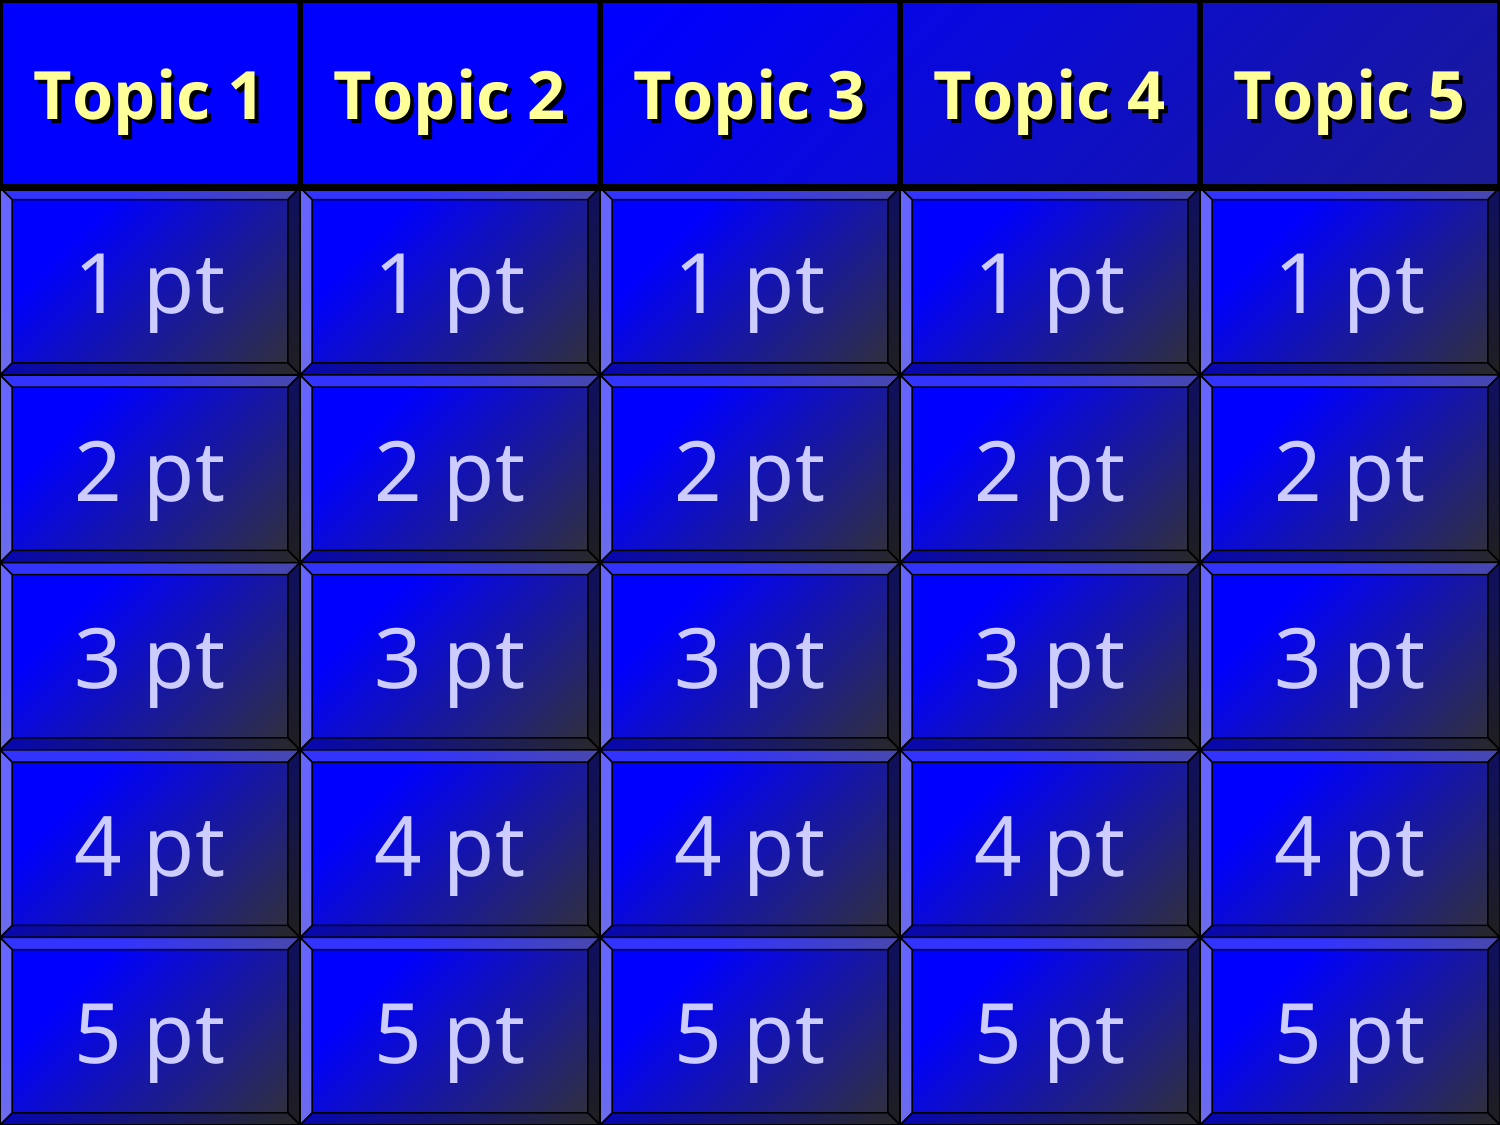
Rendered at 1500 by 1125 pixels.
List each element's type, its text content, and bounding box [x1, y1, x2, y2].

text_box 1 pt [13, 200, 287, 362]
text_box 5 pt [1213, 950, 1487, 1112]
text_box 5 pt [613, 950, 887, 1112]
text_box 2 pt [1213, 388, 1487, 550]
text_box Topic 1 [0, 0, 300, 188]
text_box 3 pt [913, 575, 1187, 737]
text_box 1 pt [613, 200, 887, 362]
text_box 2 pt [613, 388, 887, 550]
text_box 5 pt [13, 950, 287, 1112]
text_box 3 pt [1213, 575, 1487, 737]
text_box 5 pt [913, 950, 1187, 1112]
text_box Topic 5 [1200, 0, 1500, 188]
text_box 4 pt [913, 763, 1187, 925]
text_box 3 pt [313, 575, 587, 737]
text_box 2 pt [913, 388, 1187, 550]
text_box 2 pt [313, 388, 587, 550]
text_box 4 pt [1213, 763, 1487, 925]
text_box 5 pt [313, 950, 587, 1112]
text_box 3 pt [613, 575, 887, 737]
text_box 1 pt [313, 200, 587, 362]
text_box 4 pt [313, 763, 587, 925]
text_box Topic 4 [900, 0, 1200, 188]
text_box Topic 3 [600, 0, 900, 188]
text_box 2 pt [13, 388, 287, 550]
text_box 1 pt [1213, 200, 1487, 362]
text_box 3 pt [13, 575, 287, 737]
text_box 1 pt [913, 200, 1187, 362]
text_box Topic 2 [300, 0, 600, 188]
text_box 4 pt [613, 763, 887, 925]
text_box 4 pt [13, 763, 287, 925]
